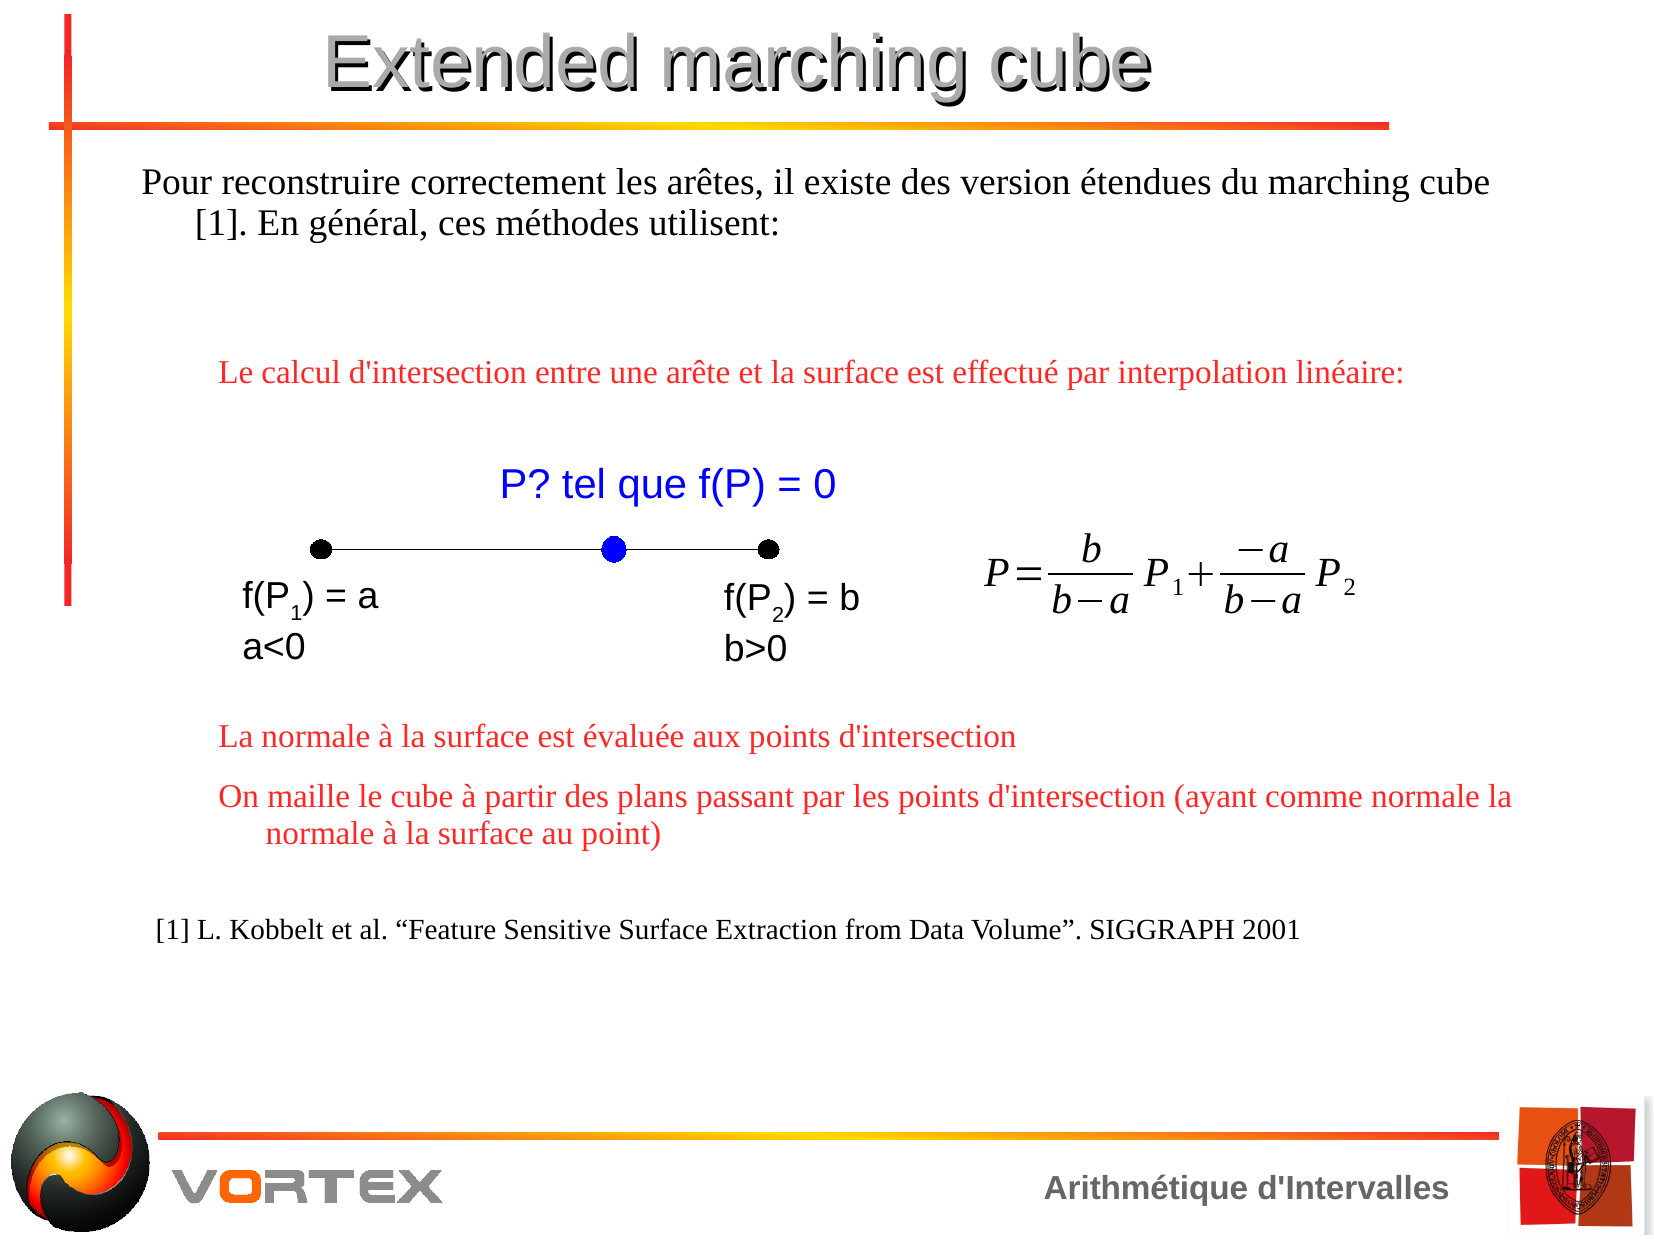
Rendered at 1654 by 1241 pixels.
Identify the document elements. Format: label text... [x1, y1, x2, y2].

text_box f(P2) = b b>0 [709, 568, 903, 688]
text_box P? tel que f(P) = 0 [484, 452, 924, 546]
text_box [757, 546, 780, 559]
list Pour reconstruire correctement les arêtes, il existe des version étendues du marching cube [1]. En général, ces méthodes utilisent: Le calcul d'intersection entre une arête et la surface est effectué par interpolation linéaire: La normale à la surface est évaluée aux points d'intersection On maille le cube à partir des plans passant par les points d'intersection (ayant comme normale la normale à la surface au point) [1] L. Kobbelt et al. “Feature Sensitive Surface Extraction from Data Volume”. SIGGRAPH 2001 [123, 160, 1530, 1110]
picture [1505, 1096, 1653, 1235]
text_box f(P1) = a a<0 [227, 567, 422, 686]
text_box [601, 546, 627, 563]
picture [11, 1092, 443, 1232]
title Extended marching cube [82, 4, 1392, 120]
chart [975, 474, 1363, 624]
text_box [310, 539, 332, 559]
